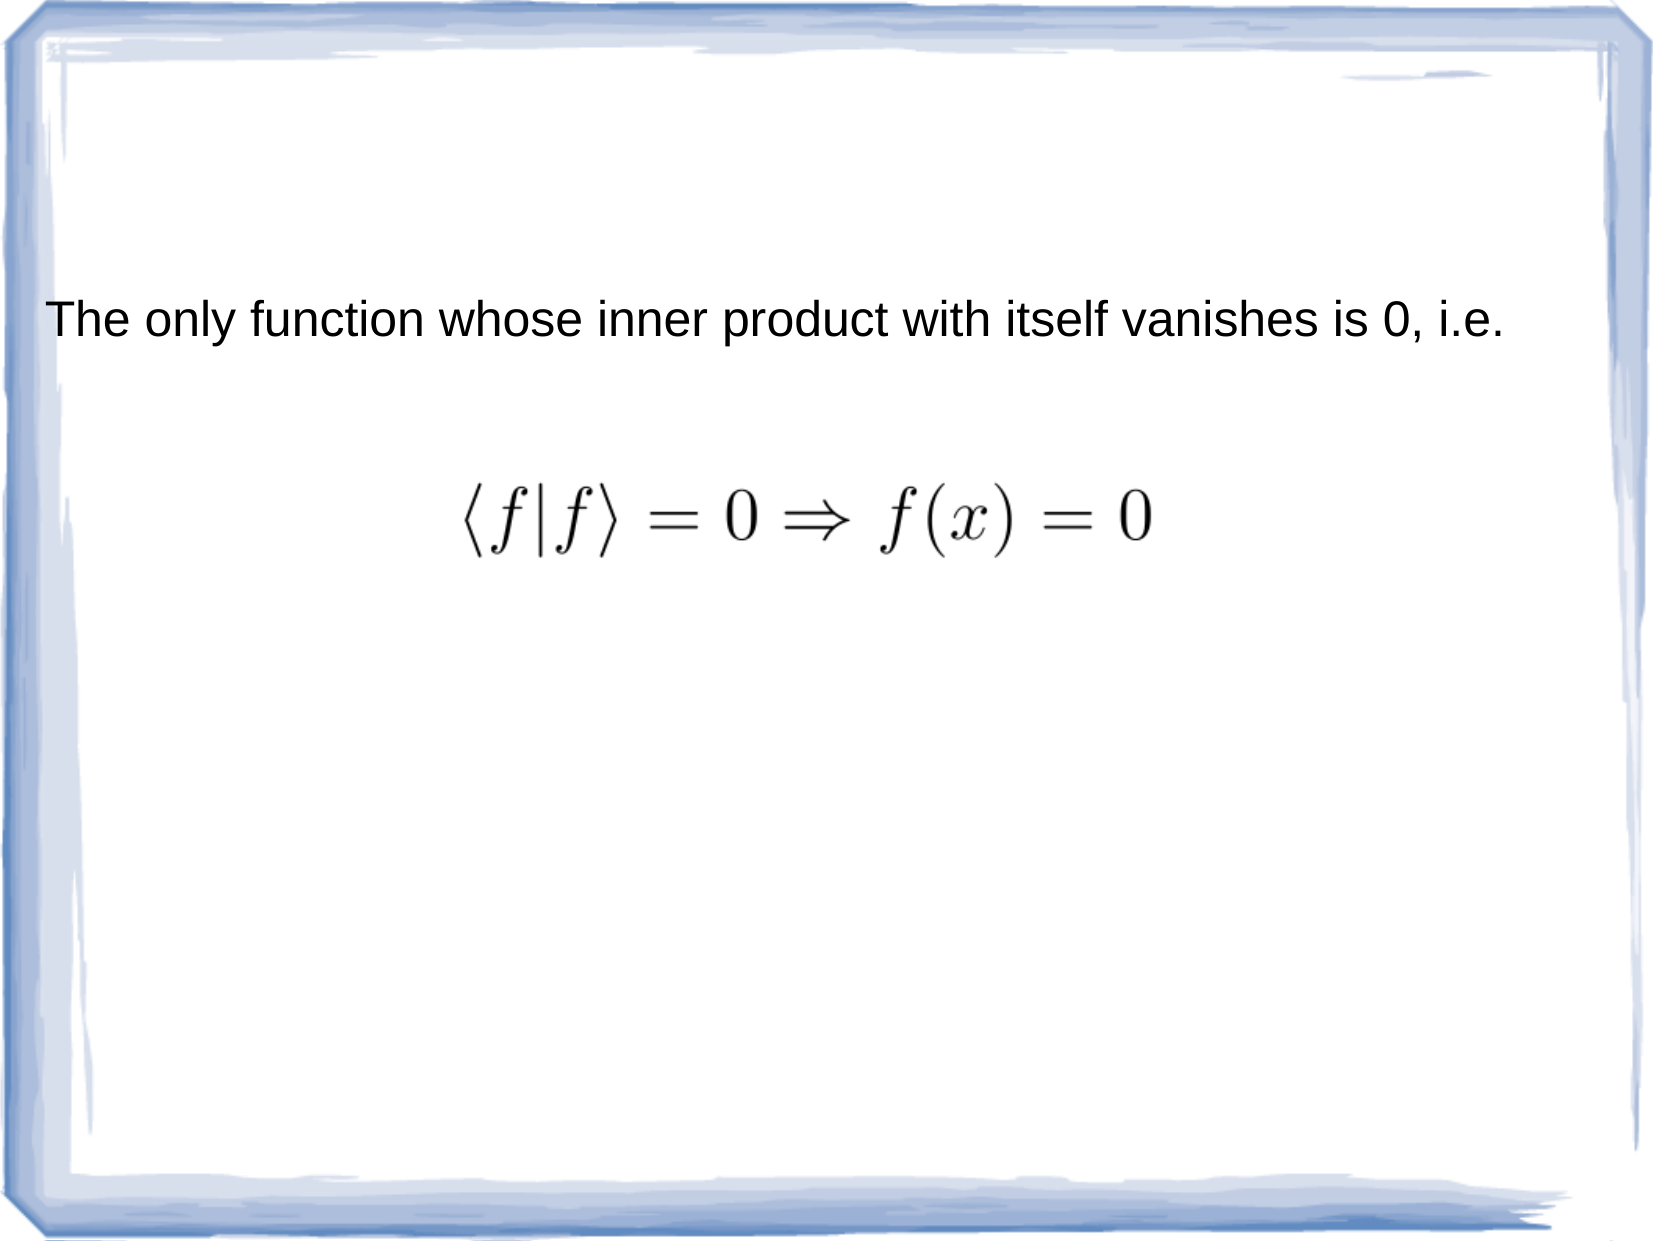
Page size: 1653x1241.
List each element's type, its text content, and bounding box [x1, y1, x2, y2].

text_box The only function whose inner product with itself vanishes is 0, i.e. [29, 284, 1605, 356]
list [117, 356, 1571, 1144]
picture [0, 0, 1653, 1241]
